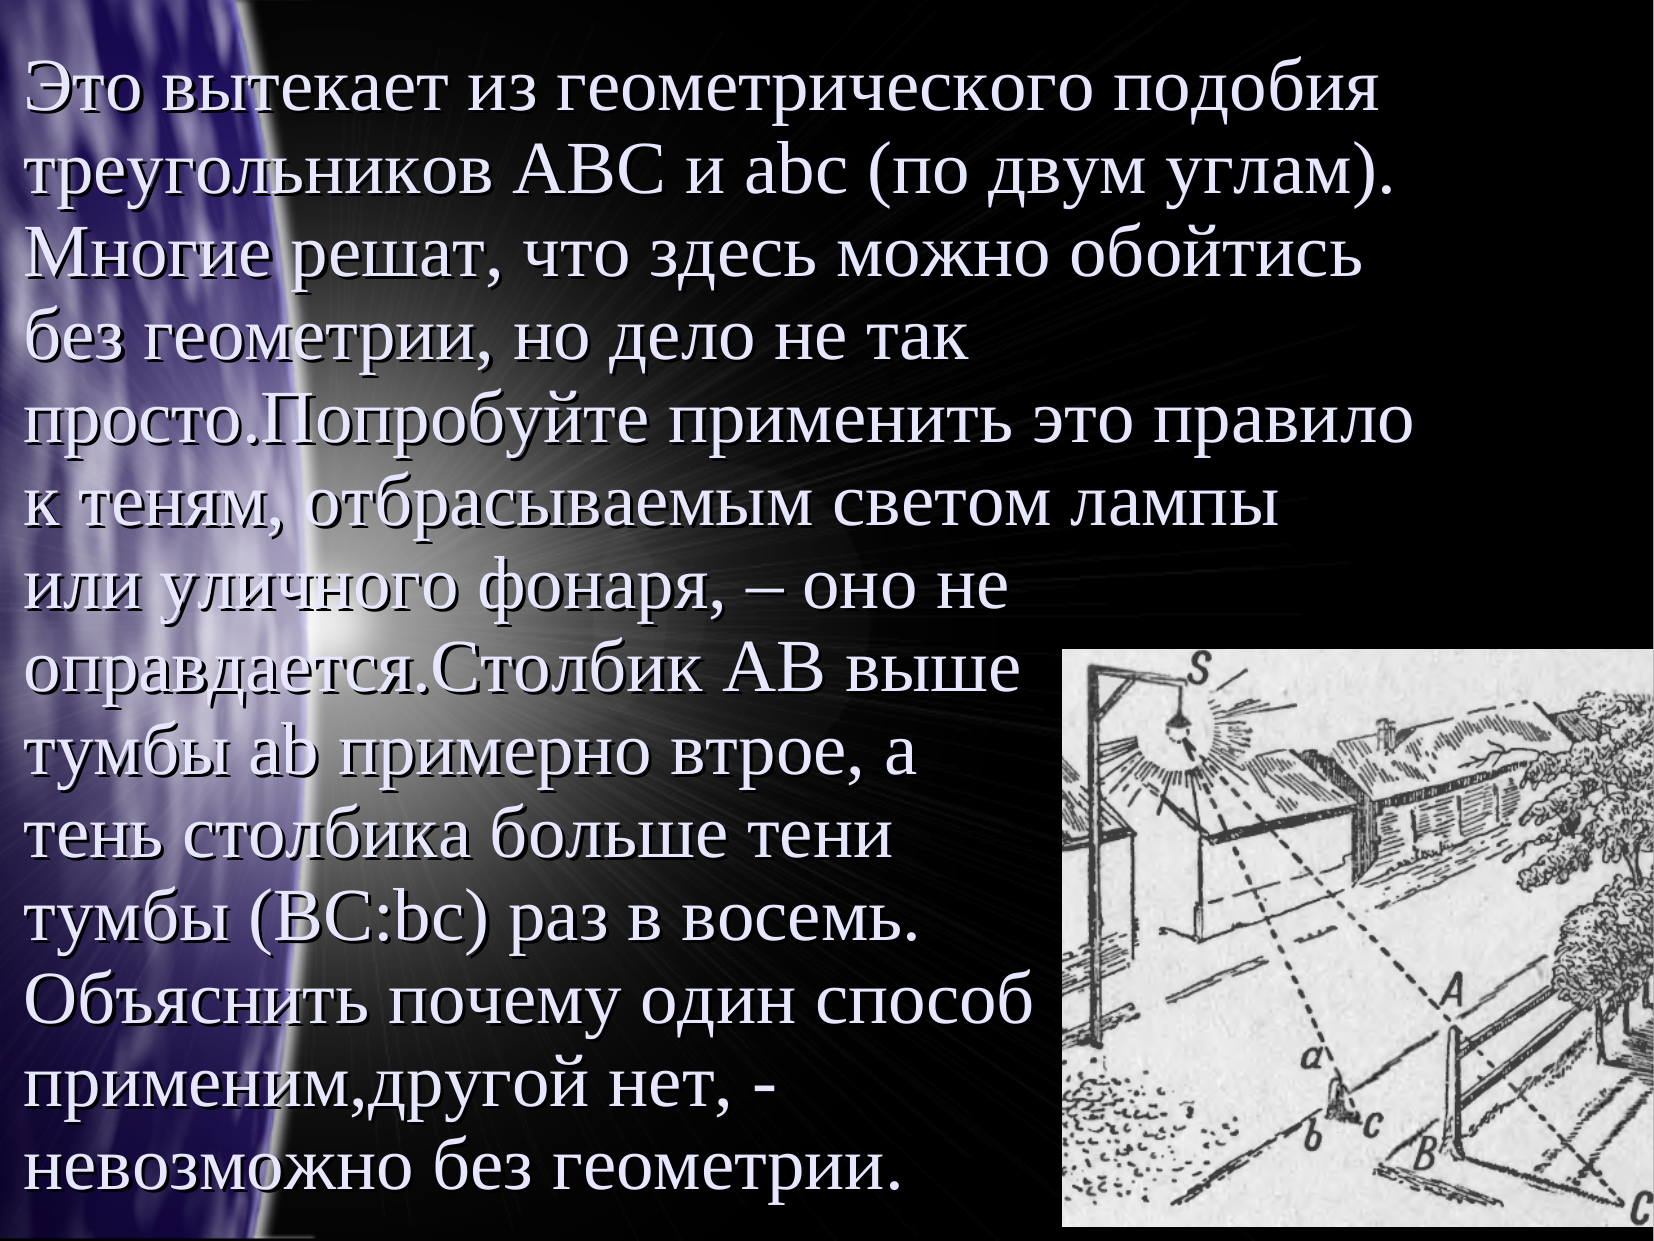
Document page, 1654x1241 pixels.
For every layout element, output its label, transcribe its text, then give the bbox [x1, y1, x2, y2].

title Это вытекает из геометрического подобия треугольников ABC и abc (по двум углам). Многие решат, что здесь можно обойтись без геометрии, но дело не так просто.Попробуйте применить это правило к теням, отбрасываемым светом лампы или уличного фонаря, – оно не оправдается.Столбик AB выше тумбы ab примерно втрое, а тень столбика больше тени тумбы (BC:bc) раз в восемь. Объяснить почему один способ применим,другой нет, - невозможно без геометрии. [23, 9, 1418, 1241]
picture [0, 0, 1654, 1241]
